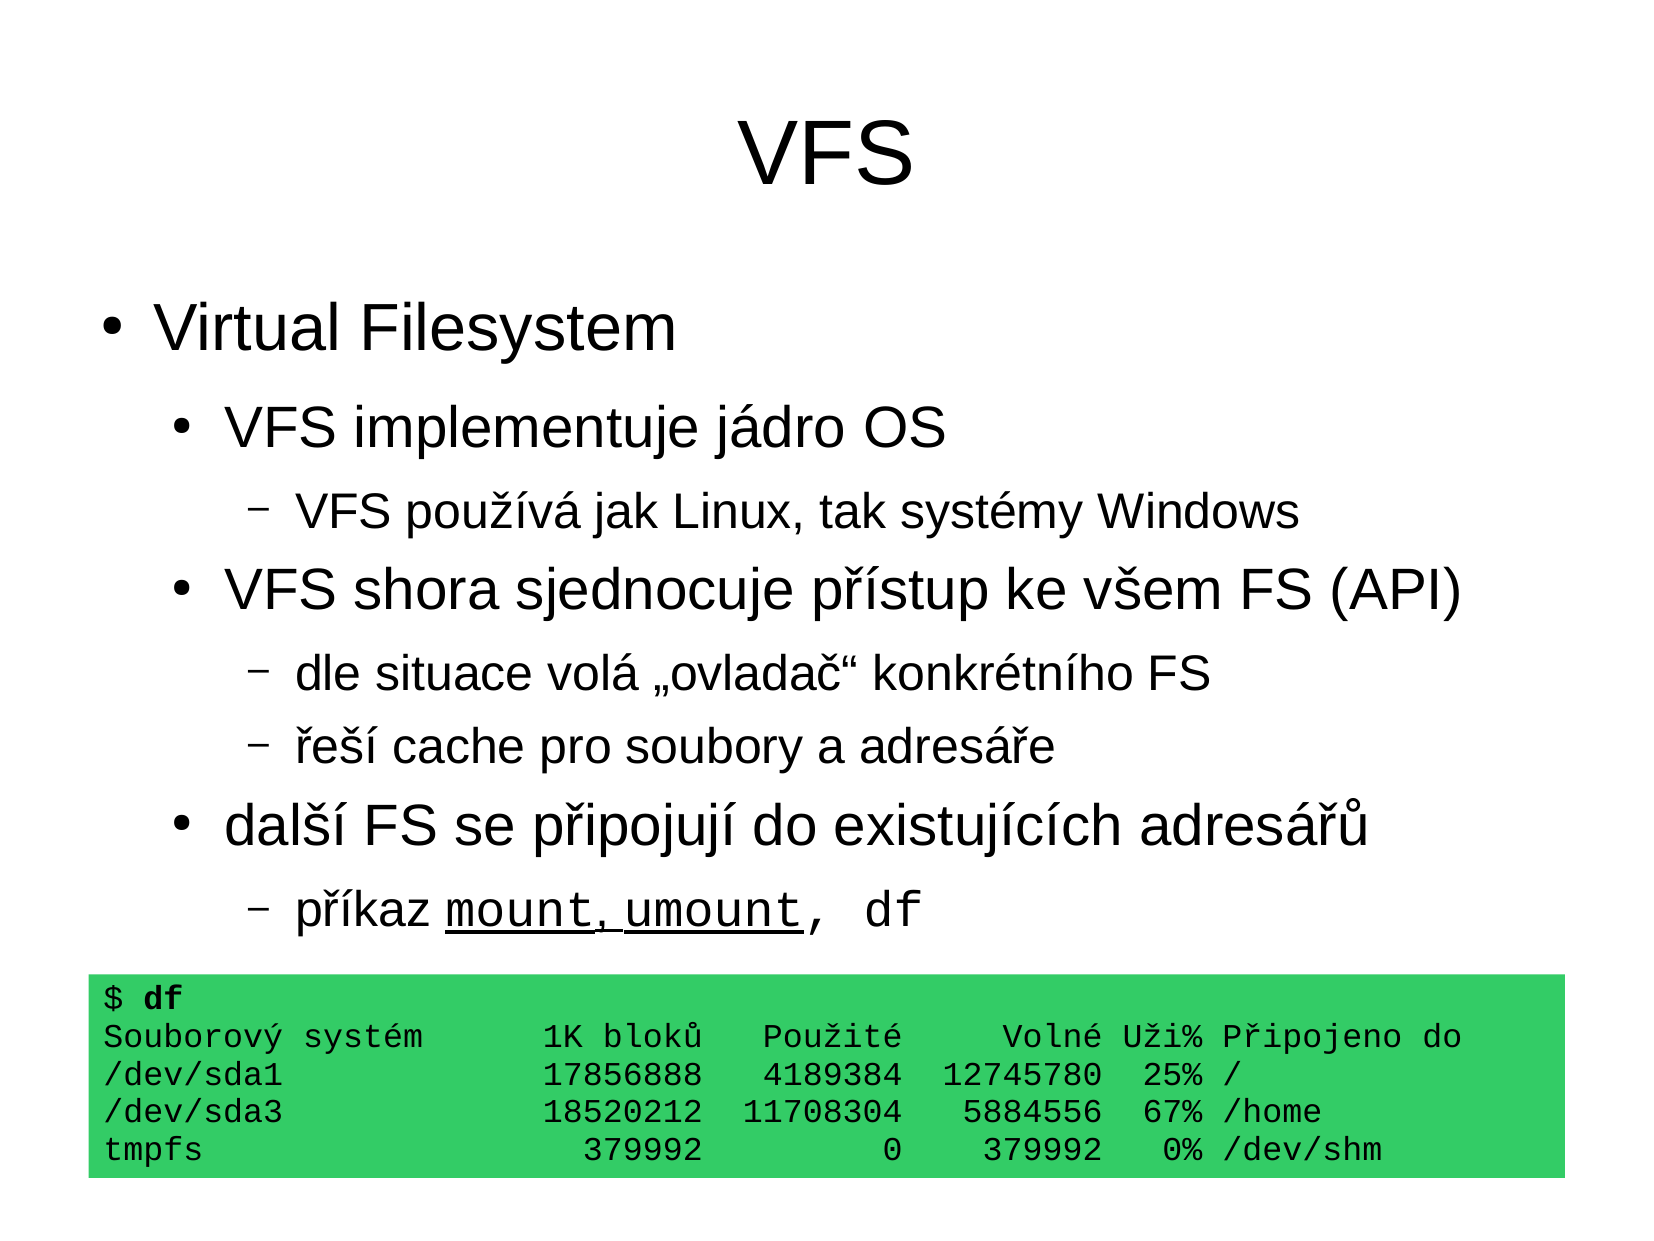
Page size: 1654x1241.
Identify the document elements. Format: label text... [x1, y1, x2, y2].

text_box $ df Souborový systém 1K bloků Použité Volné Uži% Připojeno do /dev/sda1 17856888 4189384 12745780 25% / /dev/sda3 18520212 11708304 5884556 67% /home tmpfs 379992 0 379992 0% /dev/shm [88, 974, 1565, 1178]
list Virtual Filesystem VFS implementuje jádro OS VFS používá jak Linux, tak systémy Windows VFS shora sjednocuje přístup ke všem FS (API) dle situace volá „ovladač“ konkrétního FS řeší cache pro soubory a adresáře další FS se připojují do existujících adresářů příkaz mount, umount, df [82, 290, 1571, 1094]
title VFS [82, 56, 1571, 250]
